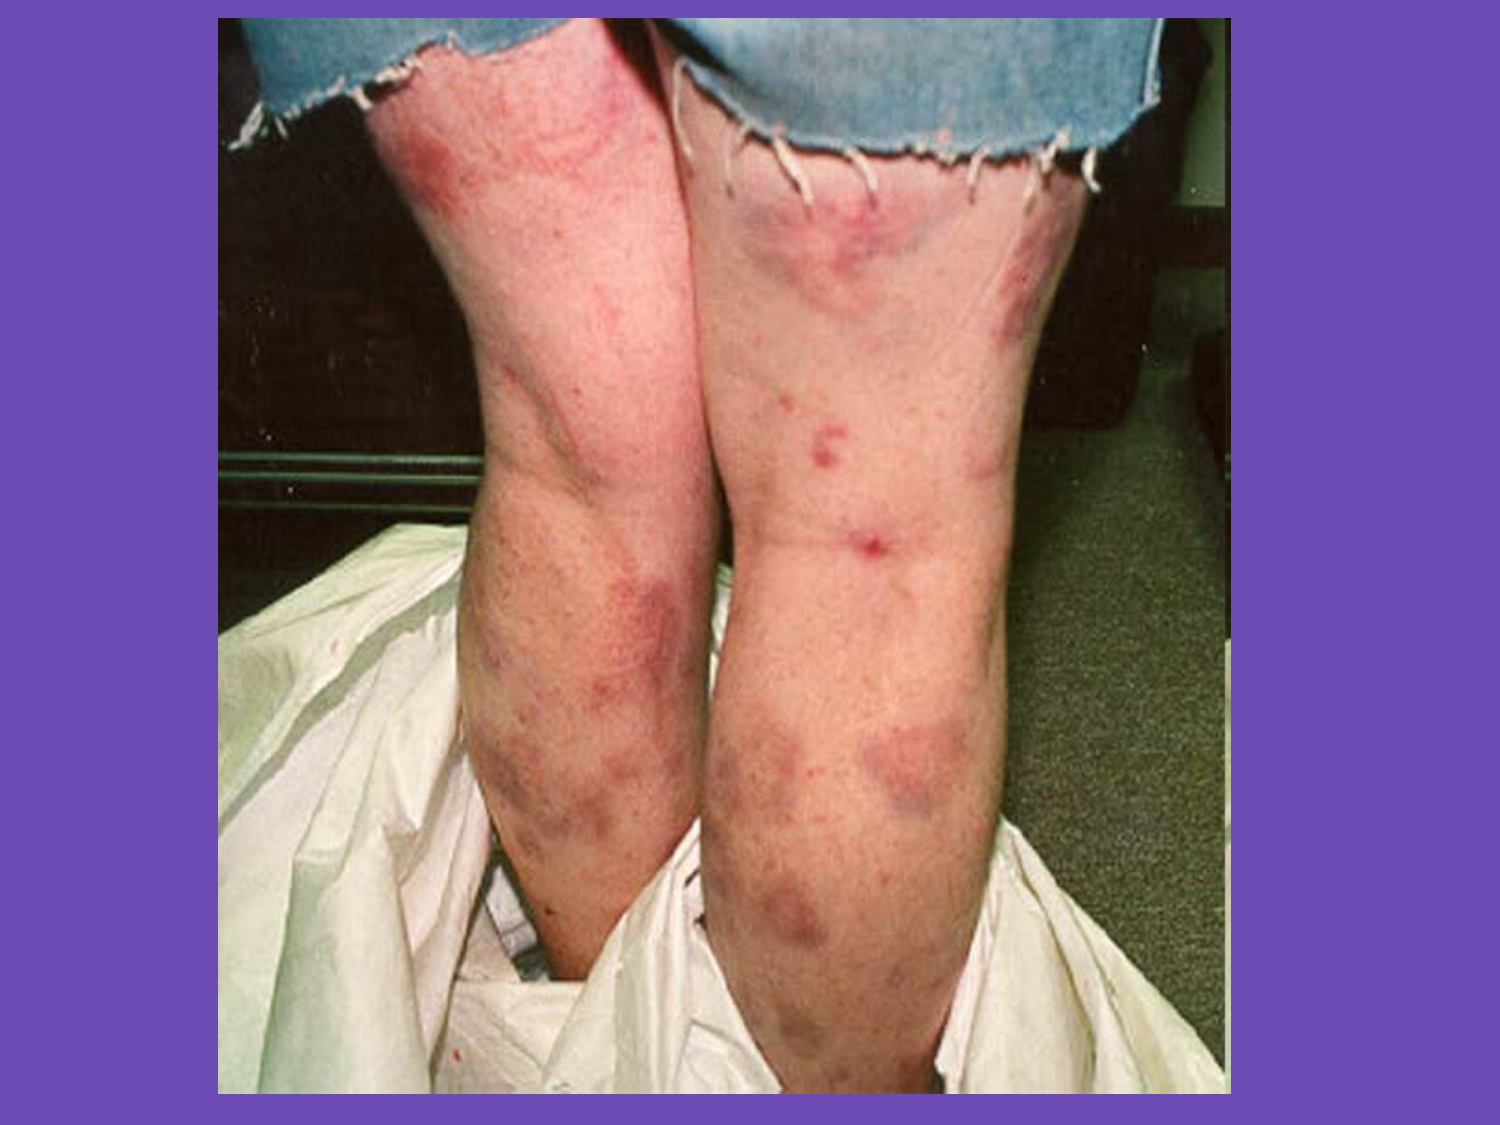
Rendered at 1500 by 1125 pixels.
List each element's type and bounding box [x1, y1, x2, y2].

picture [218, 18, 1231, 1094]
